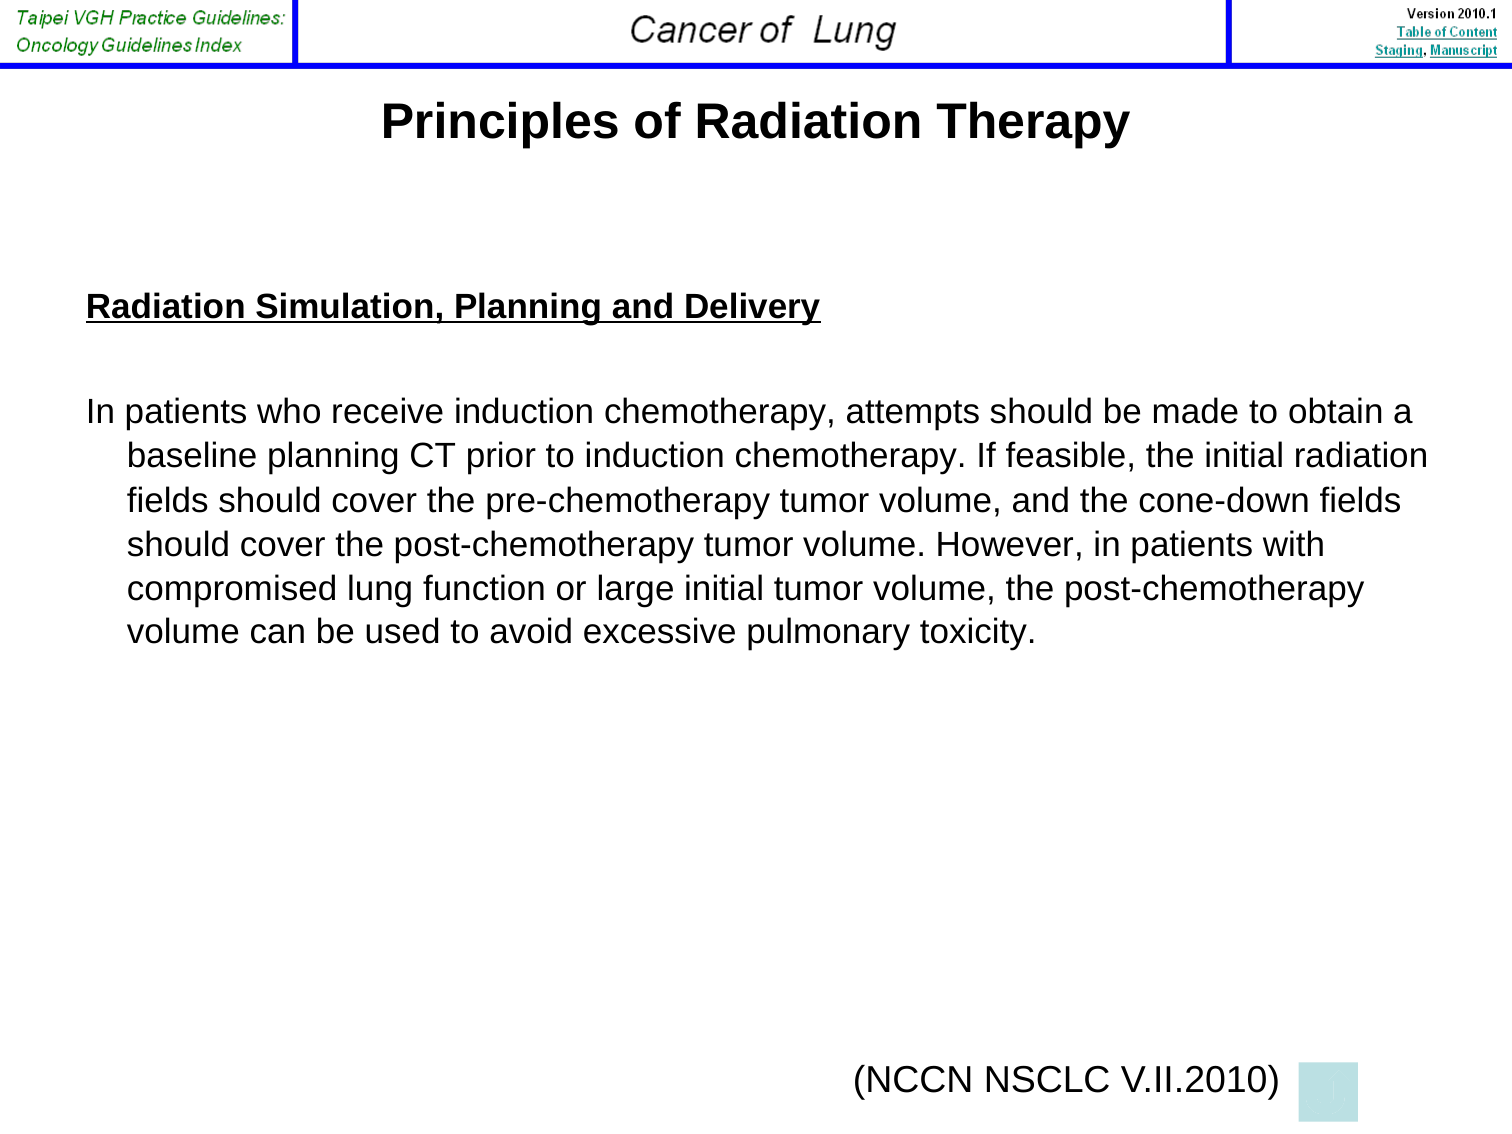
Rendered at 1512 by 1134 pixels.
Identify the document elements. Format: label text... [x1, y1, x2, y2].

title Principles of Radiation Therapy [0, 70, 1512, 166]
list Radiation Simulation, Planning and Delivery In patients who receive induction chemotherapy, attempts should be made to obtain a baseline planning CT prior to induction chemotherapy. If feasible, the initial radiation fields should cover the pre-chemotherapy tumor volume, and the cone-down fields should cover the post-chemotherapy tumor volume. However, in patients with compromised lung function or large initial tumor volume, the post-chemotherapy volume can be used to avoid excessive pulmonary toxicity. [29, 273, 1483, 664]
text_box (NCCN NSCLC V.II.2010) [838, 1047, 1295, 1107]
